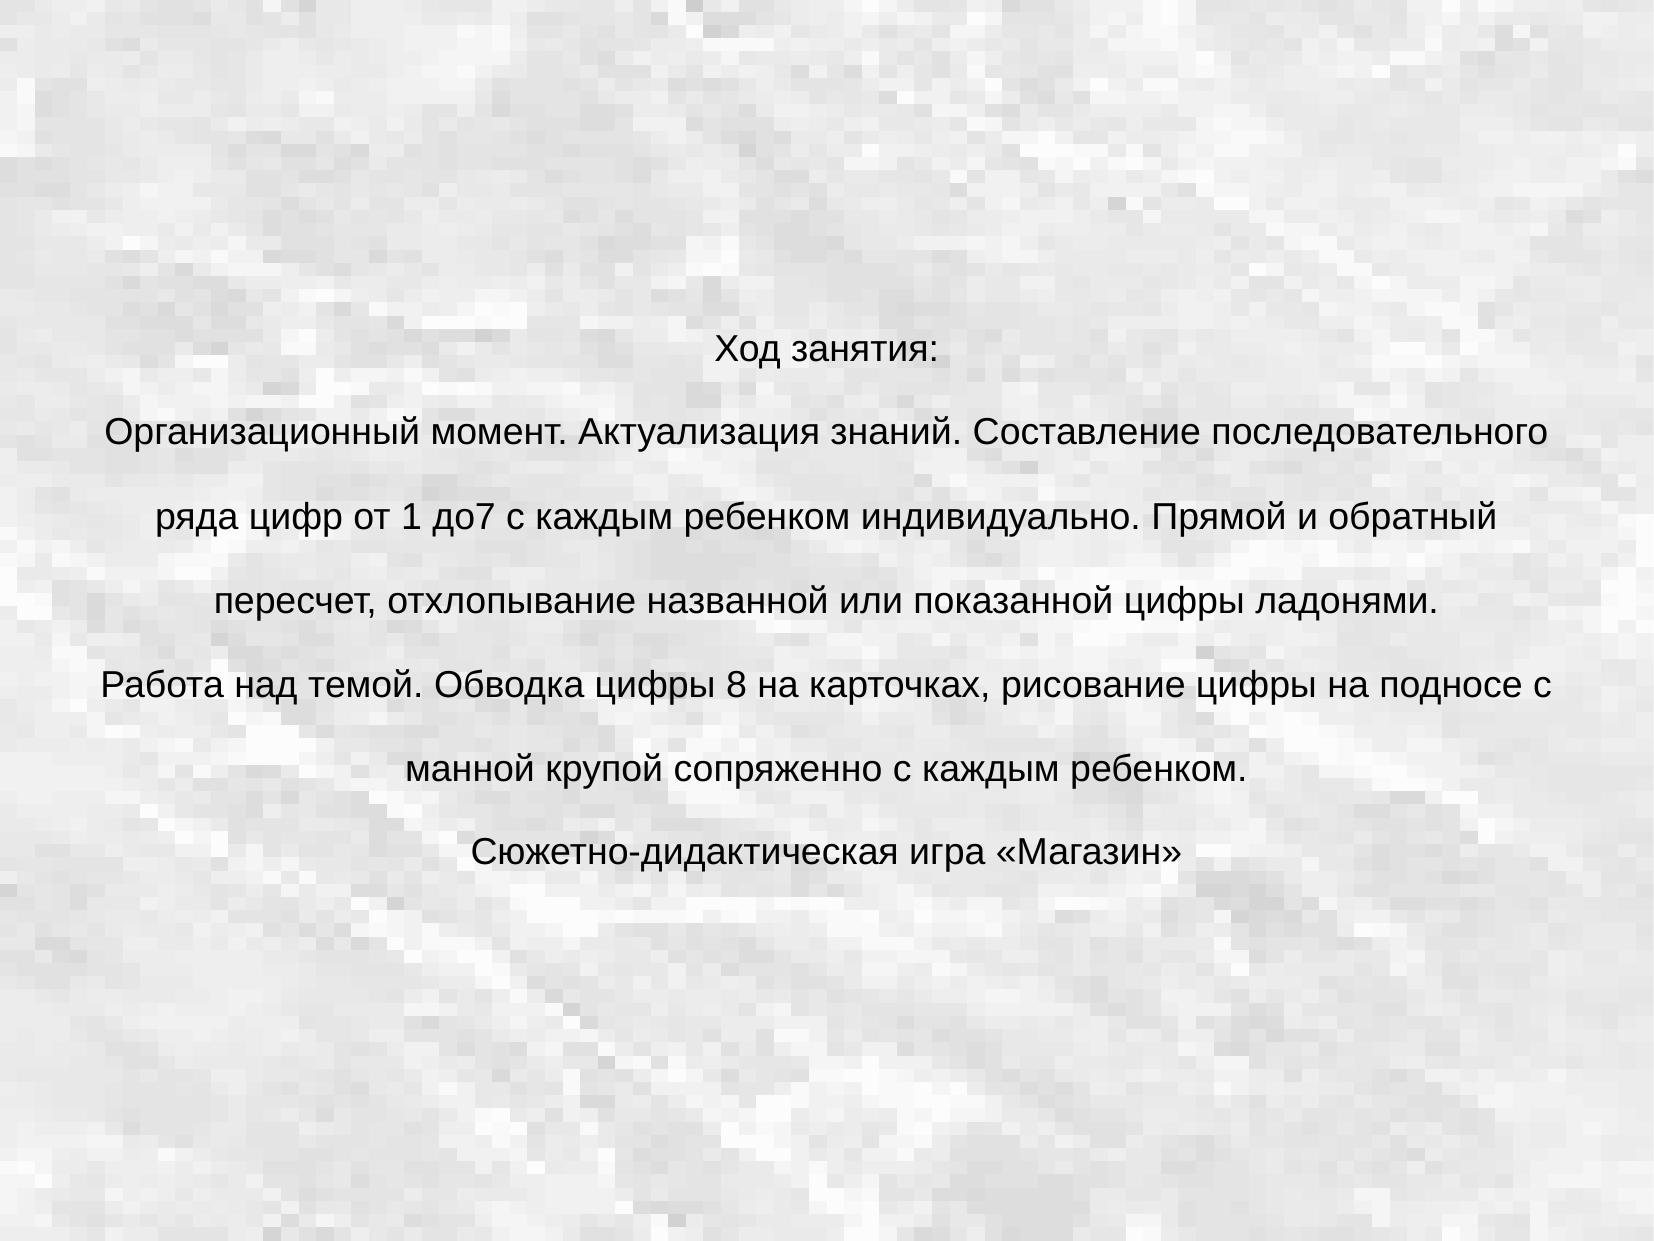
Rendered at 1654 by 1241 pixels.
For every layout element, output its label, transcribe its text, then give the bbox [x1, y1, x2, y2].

subtitle Ход занятия: Организационный момент. Актуализация знаний. Составление последовательного ряда цифр от 1 до7 с каждым ребенком индивидуально. Прямой и обратный пересчет, отхлопывание названной или показанной цифры ладонями. Работа над темой. Обводка цифры 8 на карточках, рисование цифры на подносе с манной крупой сопряженно с каждым ребенком. Сюжетно-дидактическая игра «Магазин» [82, 49, 1571, 1109]
picture [0, 0, 1654, 1241]
